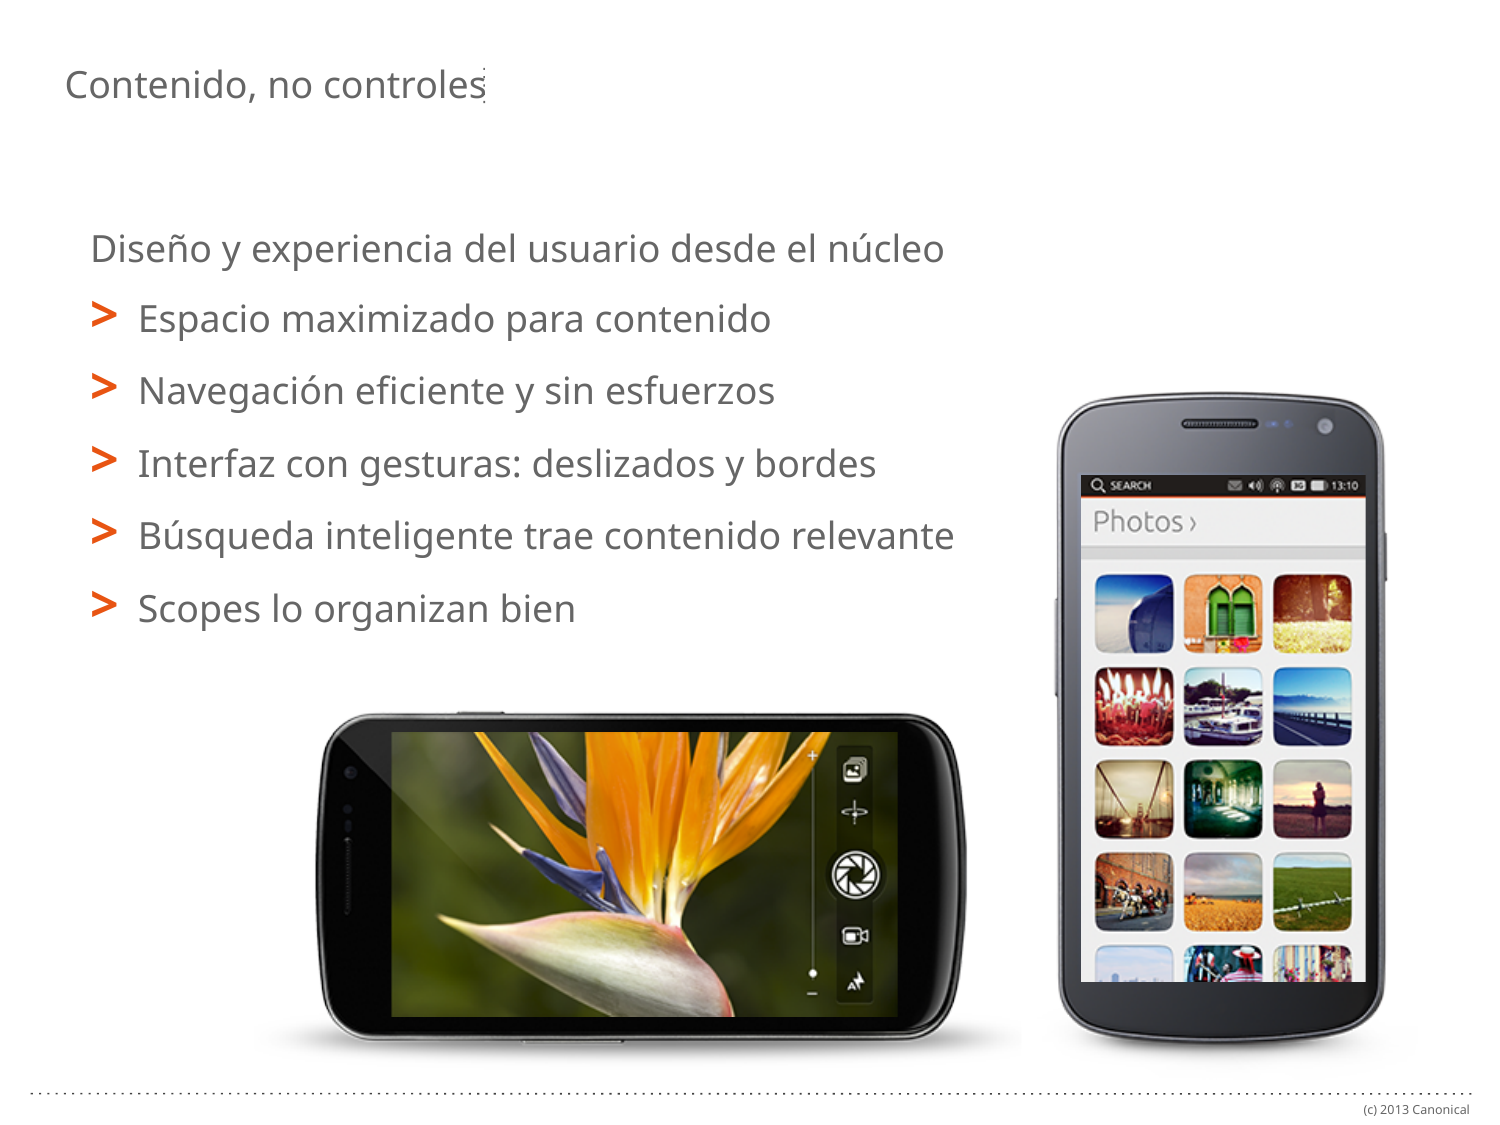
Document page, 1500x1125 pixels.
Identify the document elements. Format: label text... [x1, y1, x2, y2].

text_box (c) 2013 Canonical [19, 1099, 1485, 1119]
title Contenido, no controles [49, 53, 503, 114]
list Diseño y experiencia del usuario desde el núcleo > Espacio maximizado para contenido > Navegación eficiente y sin esfuerzos > Interfaz con gesturas: deslizados y bordes > Búsqueda inteligente trae contenido relevante > Scopes lo organizan bien [75, 209, 1425, 1078]
text_box [253, 391, 1425, 1091]
